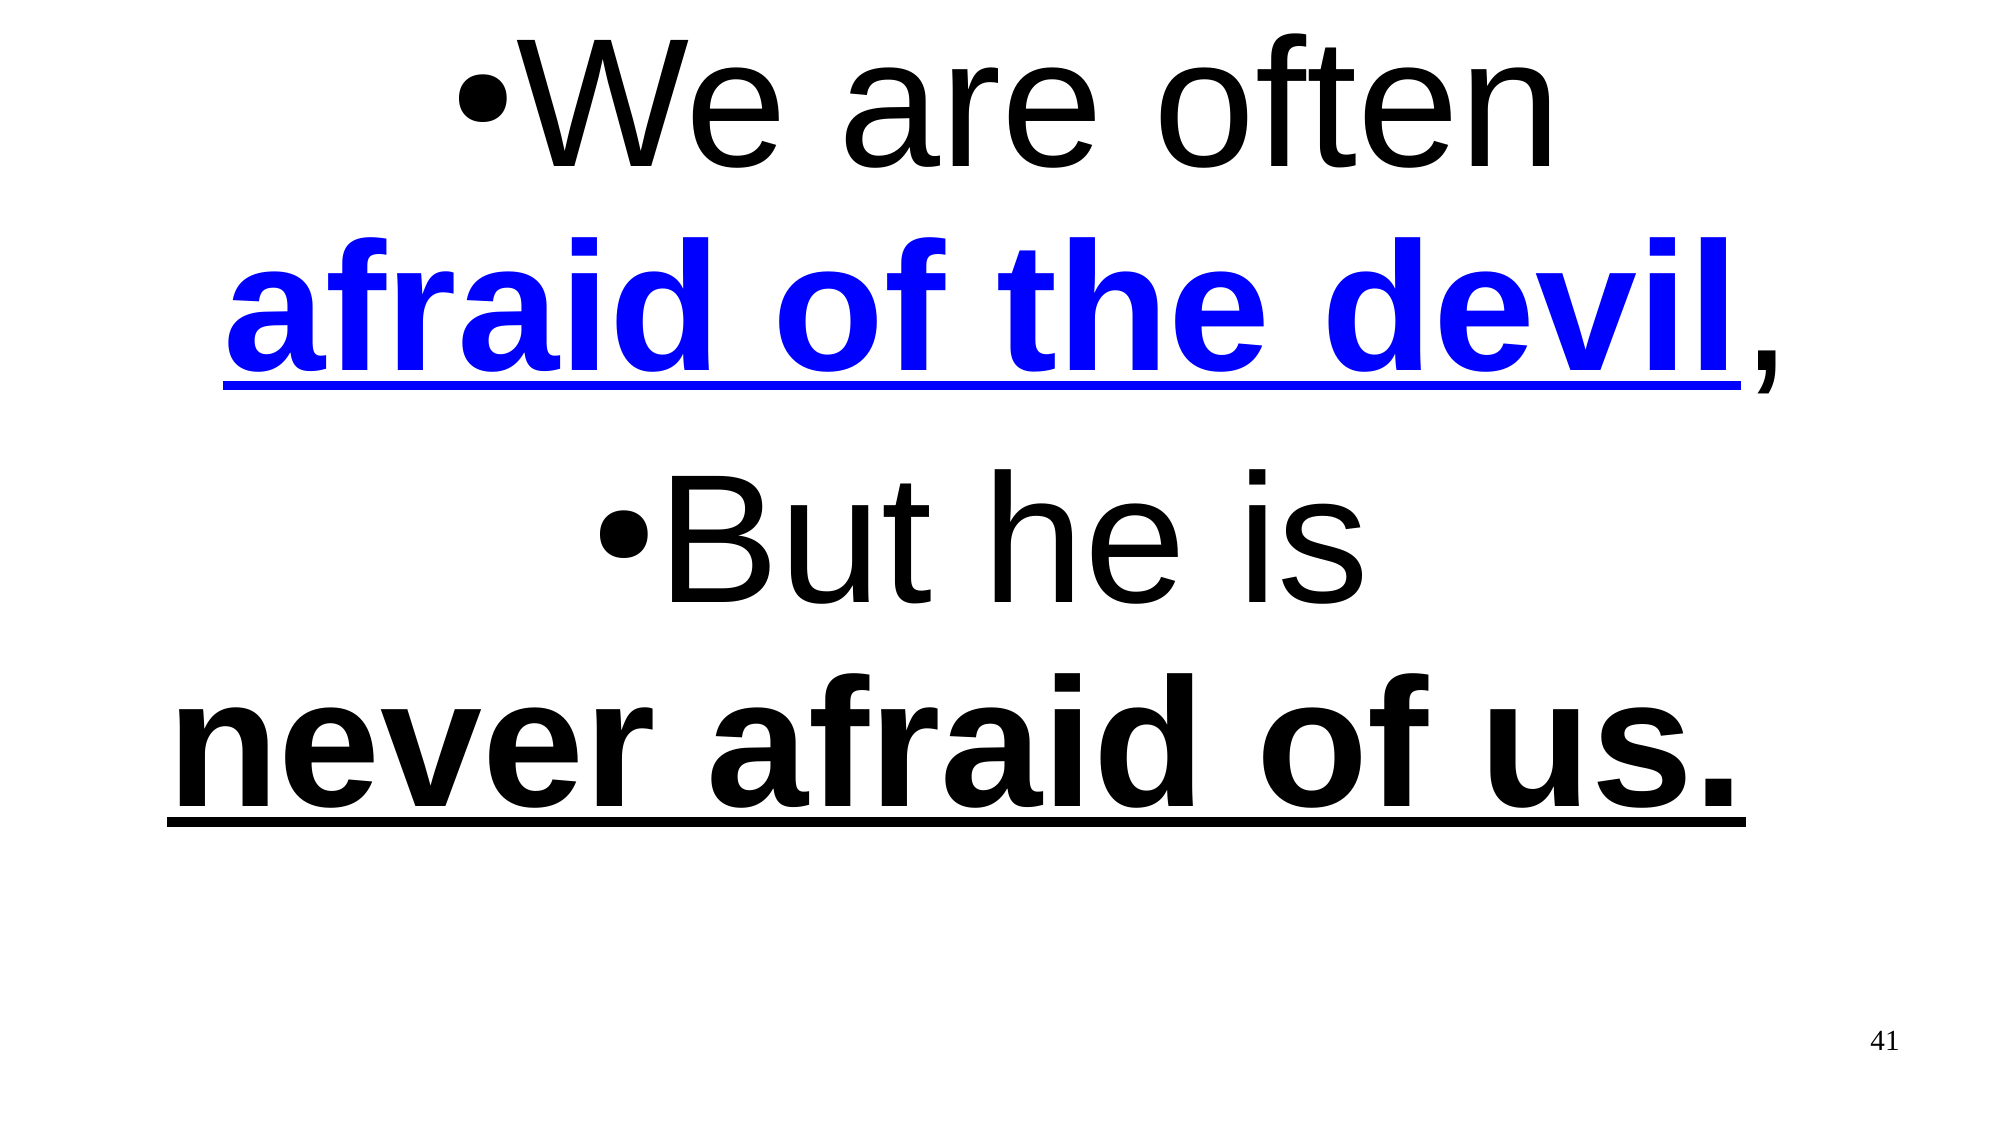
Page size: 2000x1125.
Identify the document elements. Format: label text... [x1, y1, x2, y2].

list We are often afraid of the devil, But he is never afraid of us. [0, 0, 1996, 1123]
